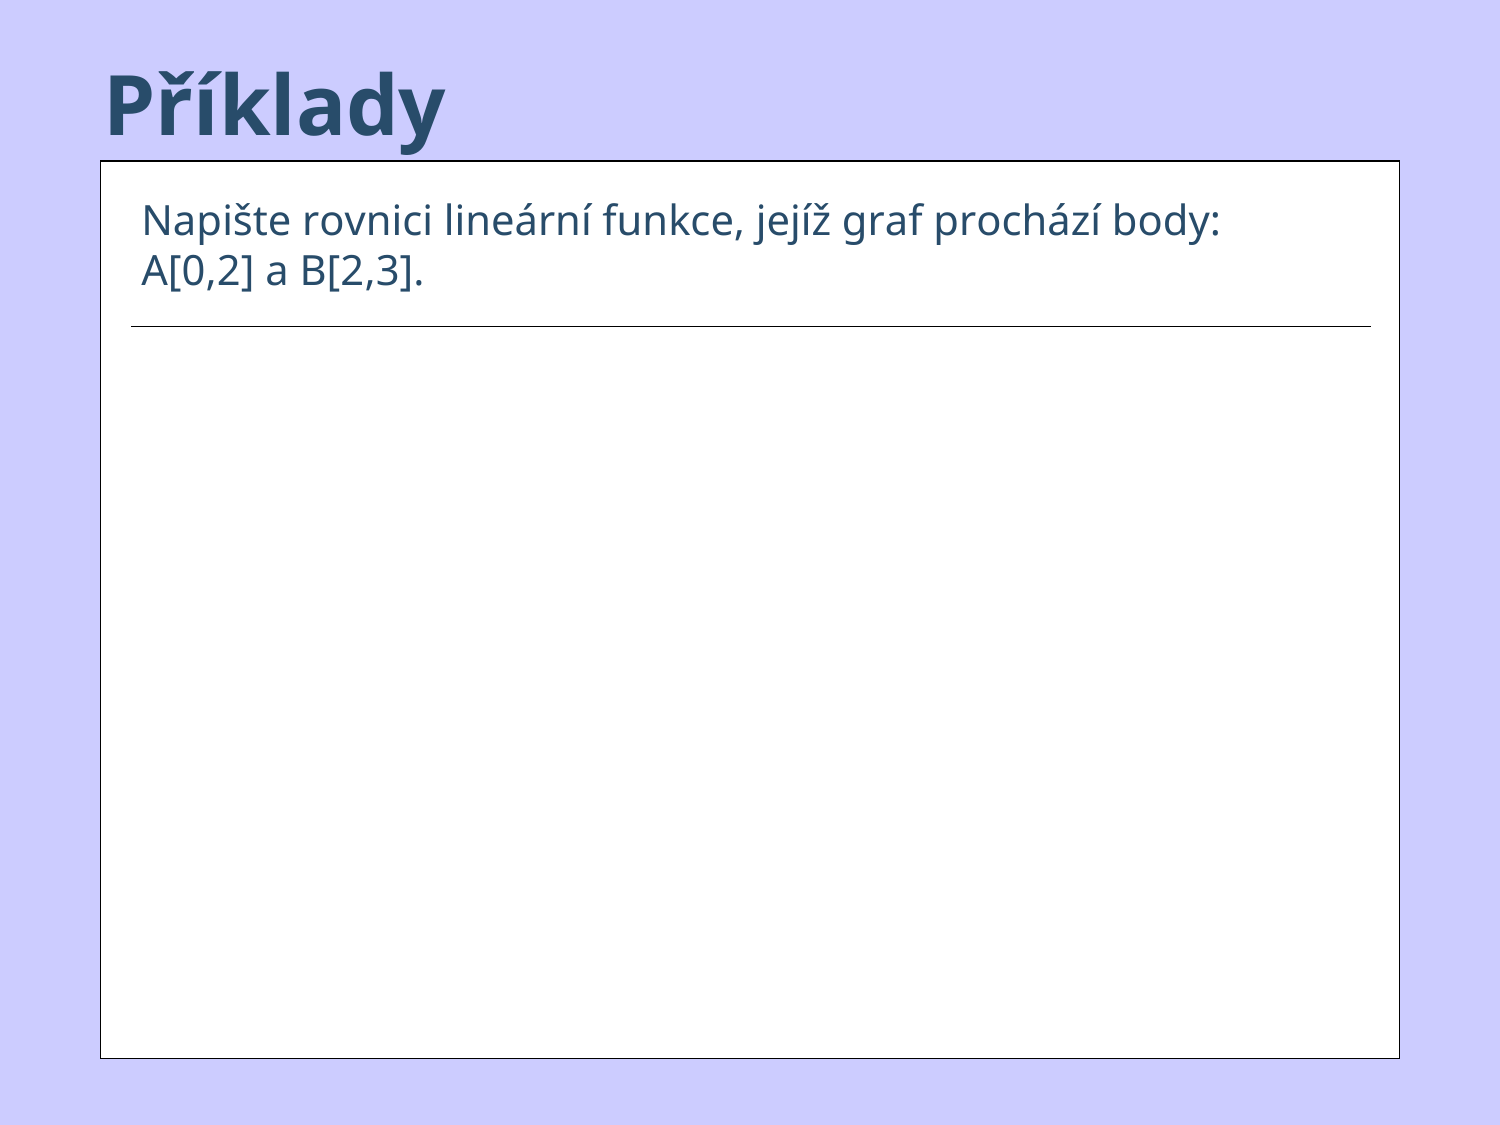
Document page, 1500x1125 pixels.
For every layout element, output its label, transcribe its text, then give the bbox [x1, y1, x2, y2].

title Příklady [88, 39, 1414, 190]
text_box [100, 190, 1400, 1059]
text_box Napište rovnici lineární funkce, jejíž graf prochází body: A[0,2] a B[2,3]. [126, 196, 1367, 291]
